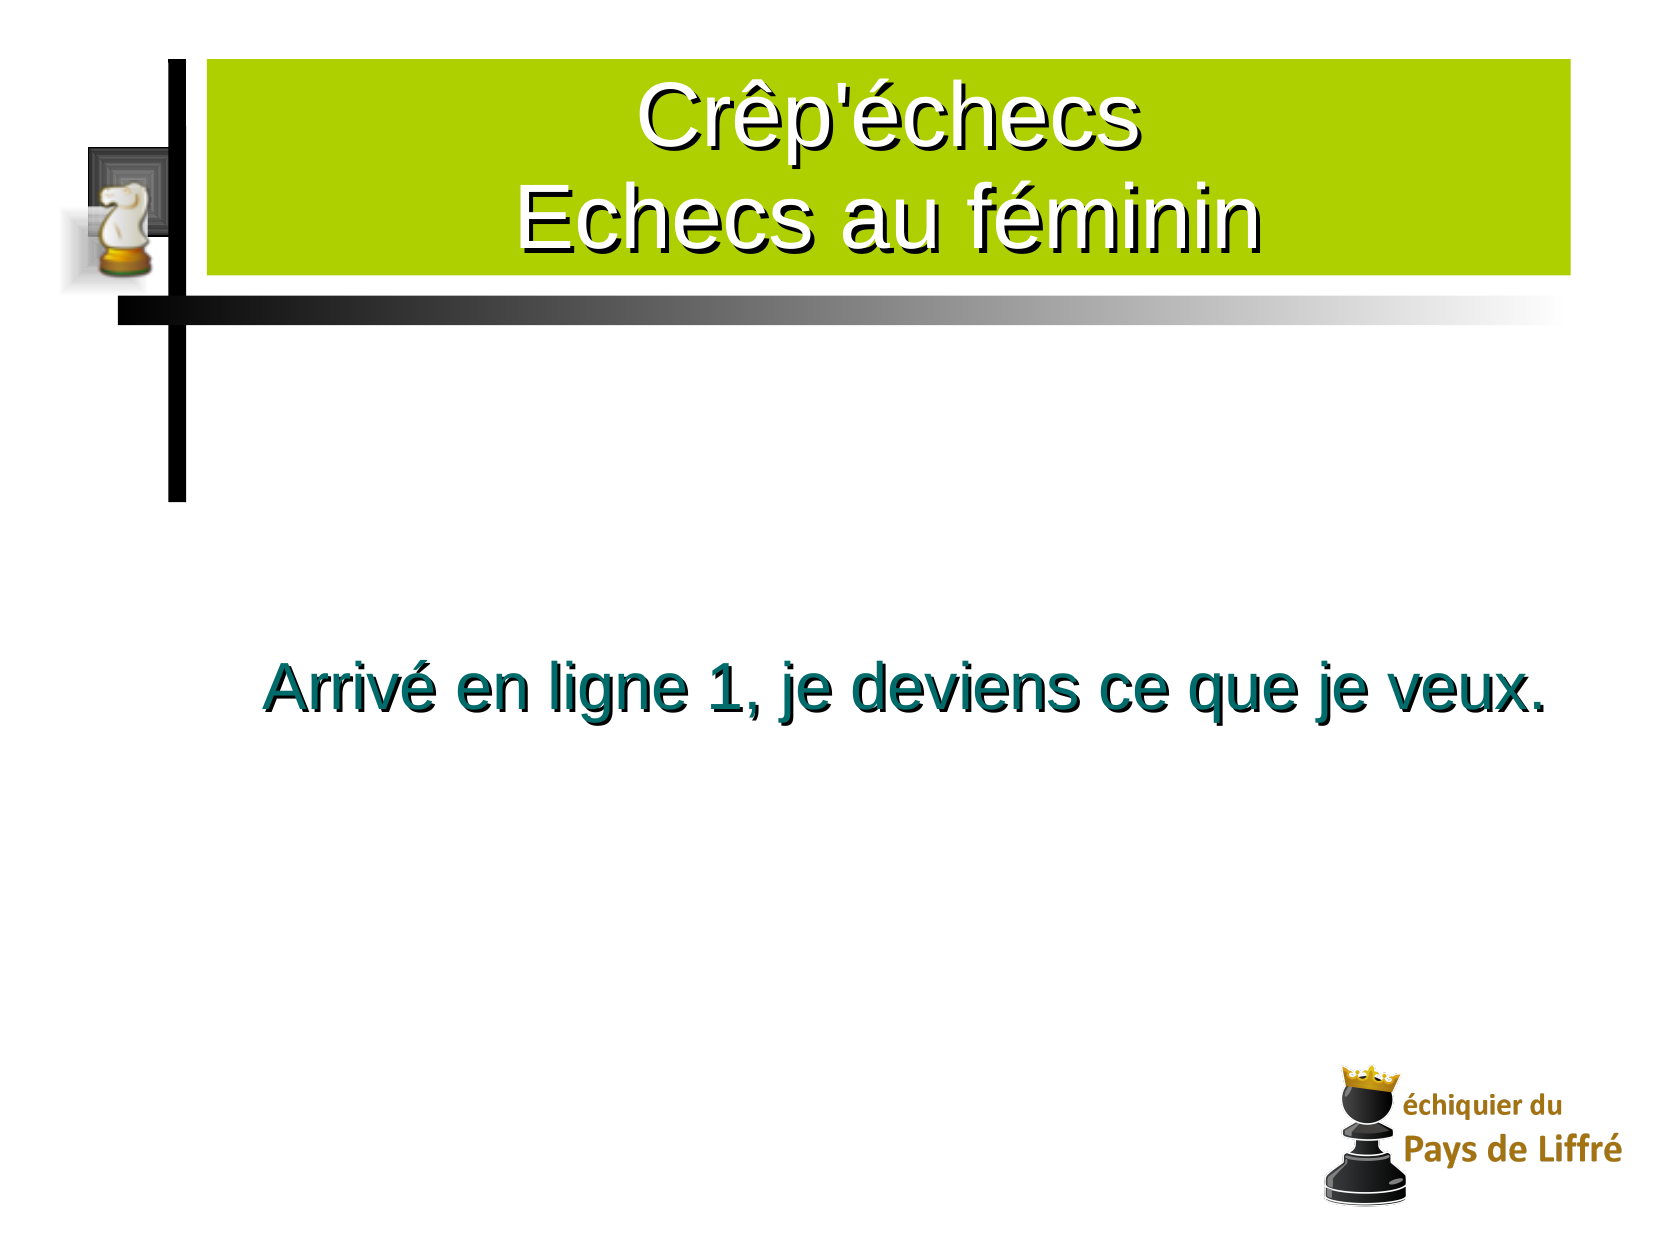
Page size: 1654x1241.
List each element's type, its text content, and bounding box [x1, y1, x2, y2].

picture [72, 177, 168, 282]
title Crêp'échecs Echecs au féminin [206, 59, 1571, 276]
picture [1323, 1060, 1624, 1211]
list Arrivé en ligne 1, je deviens ce que je veux. [206, 354, 1565, 1077]
